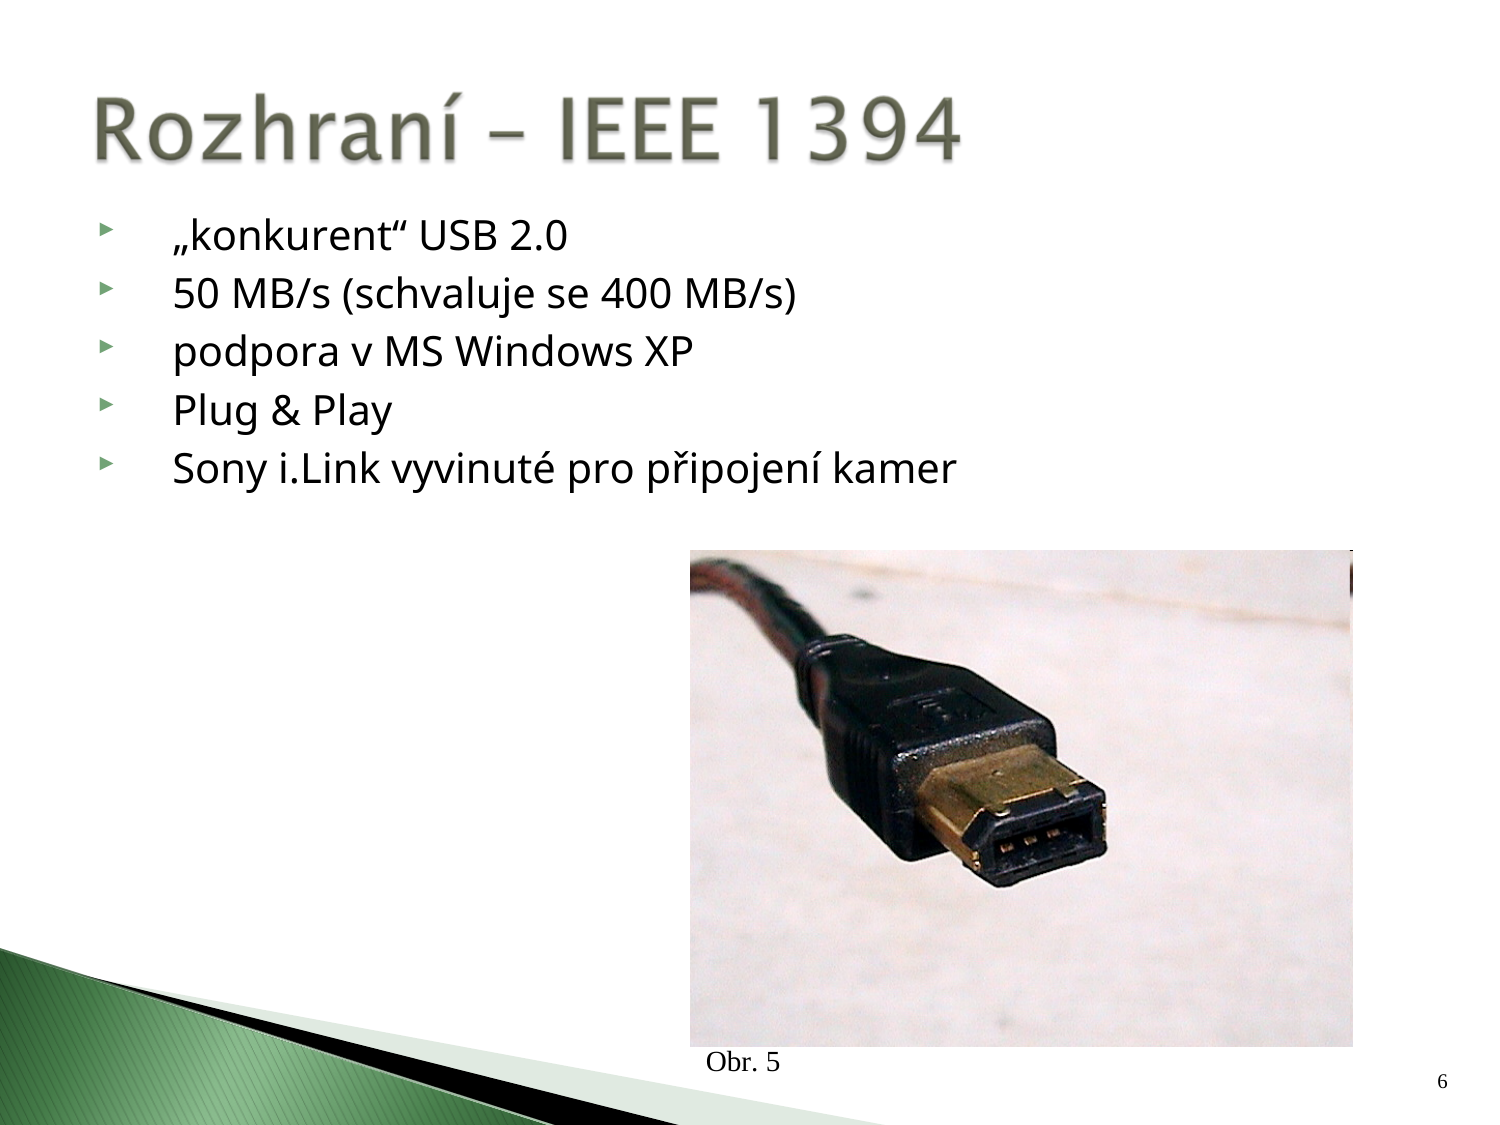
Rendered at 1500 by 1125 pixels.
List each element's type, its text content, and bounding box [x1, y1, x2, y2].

picture [690, 550, 1353, 1047]
text_box [32, 43, 1033, 234]
text_box Obr. 5 [691, 1034, 796, 1086]
text_box „konkurent“ USB 2.0 50 MB/s (schvaluje se 400 MB/s) podpora v MS Windows XP Plug & Play Sony i.Link vyvinuté pro připojení kamer [82, 200, 1068, 518]
text_box <číslo> [1149, 1025, 1463, 1101]
picture [0, 946, 559, 1125]
